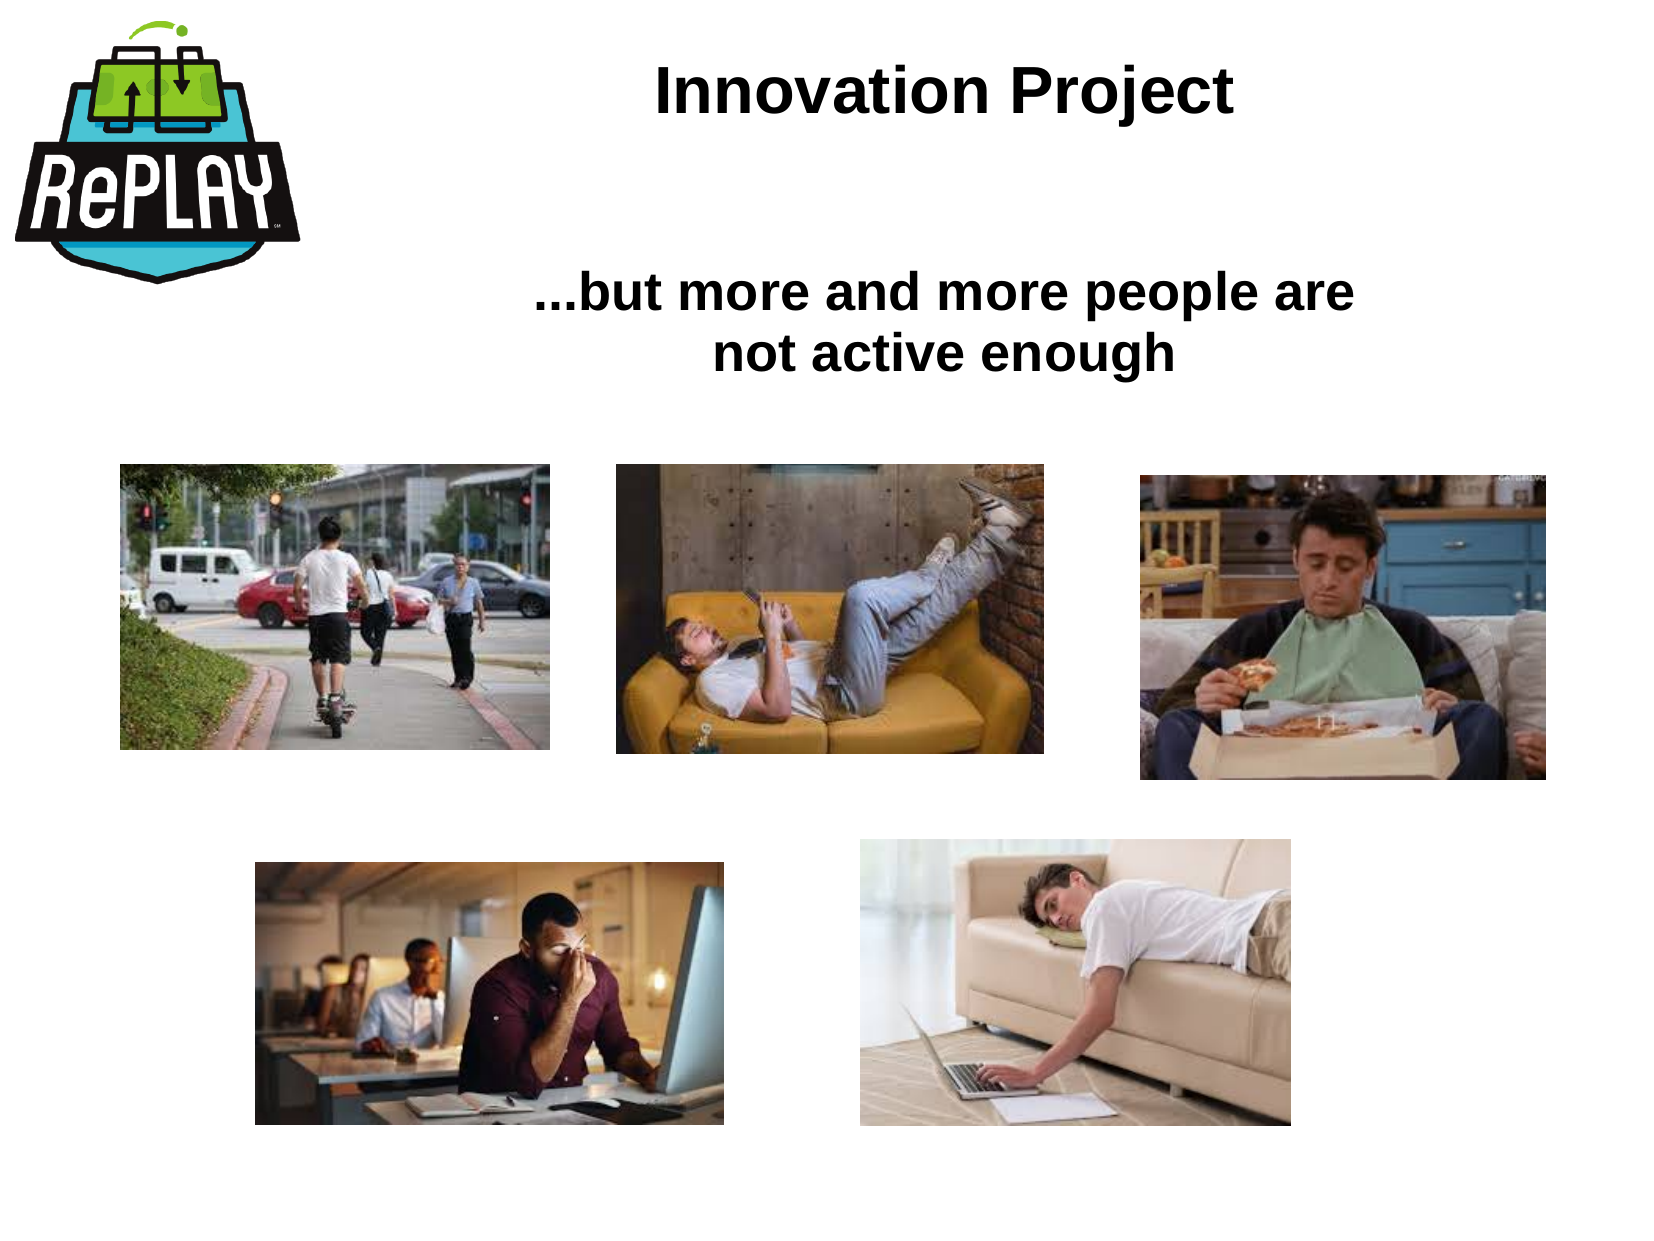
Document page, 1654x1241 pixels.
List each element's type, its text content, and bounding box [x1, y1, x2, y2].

picture [1140, 475, 1546, 781]
text_box ...but more and more people are not active enough [480, 254, 1411, 391]
picture [616, 464, 1044, 755]
picture [860, 839, 1291, 1126]
text_box Innovation Project [480, 45, 1411, 136]
picture [120, 464, 550, 751]
picture [15, 21, 301, 286]
picture [255, 862, 724, 1126]
